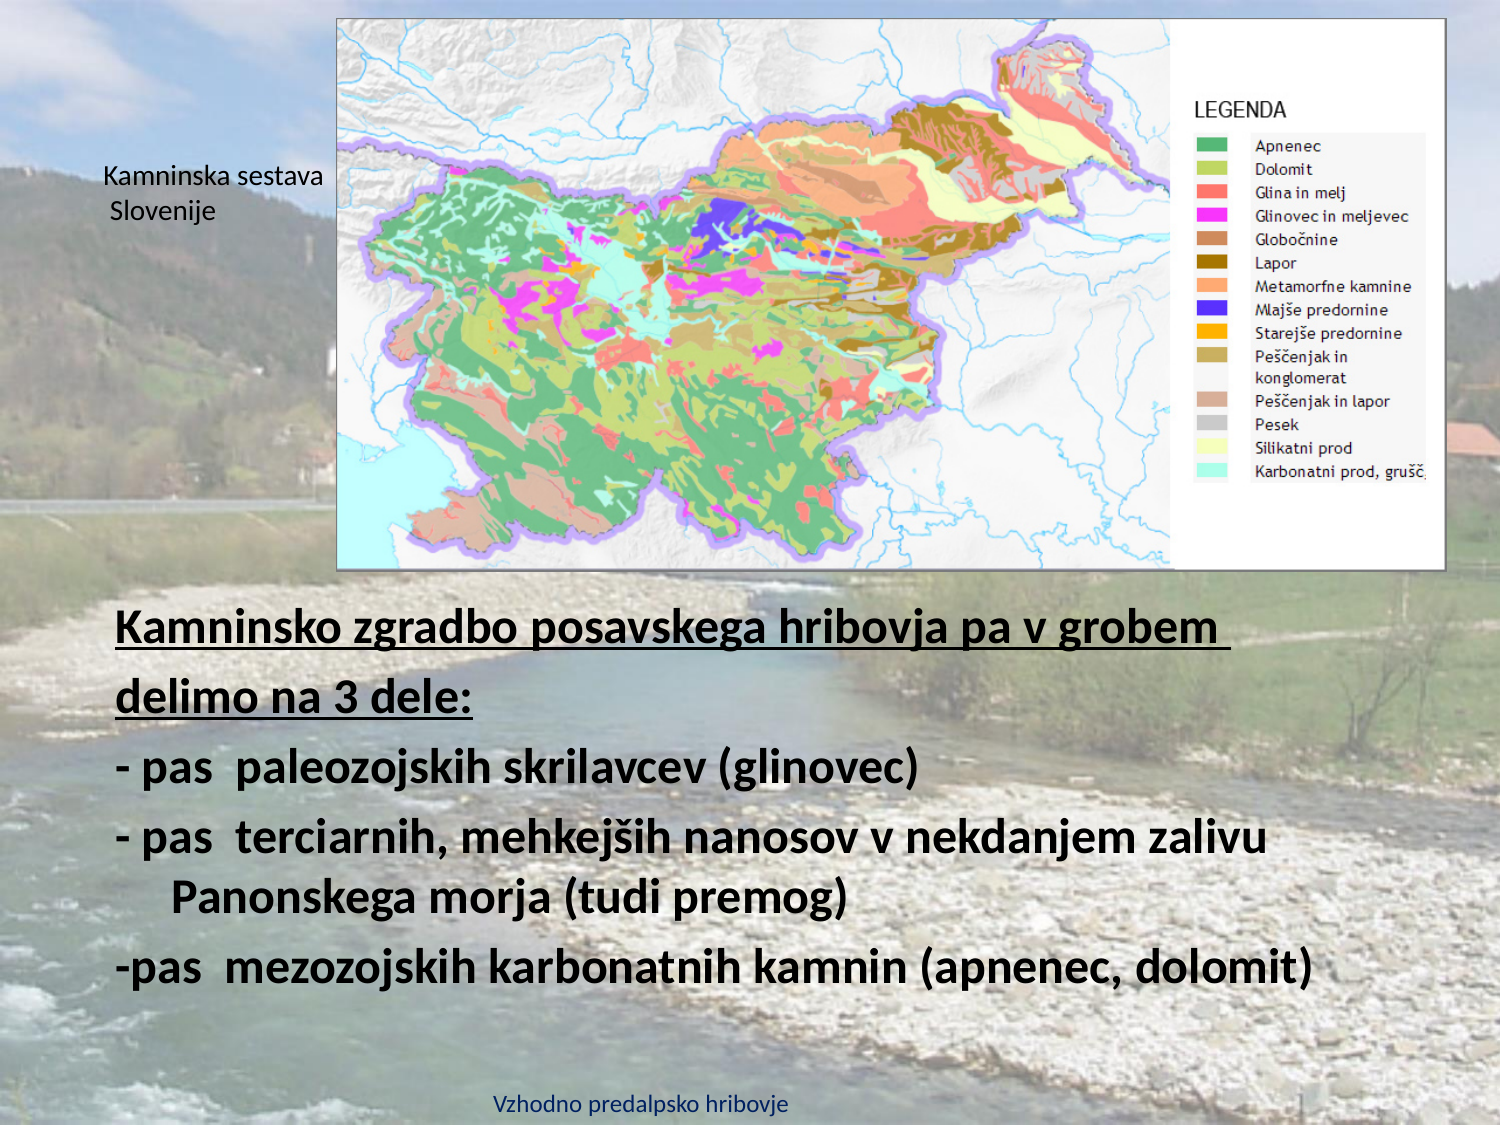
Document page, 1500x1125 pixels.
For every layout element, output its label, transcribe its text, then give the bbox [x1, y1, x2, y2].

text_box Vzhodno predalpsko hribovje [478, 1079, 869, 1125]
list Kamninsko zgradbo posavskega hribovja pa v grobem delimo na 3 dele: - pas paleozojskih skrilavcev (glinovec) - pas terciarnih, mehkejših nanosov v nekdanjem zalivu Panonskega morja (tudi premog) -pas mezozojskih karbonatnih kamnin (apnenec, dolomit) [100, 586, 1402, 1125]
picture [0, 0, 1500, 1125]
text_box Kamninska sestava Slovenije [88, 148, 550, 234]
